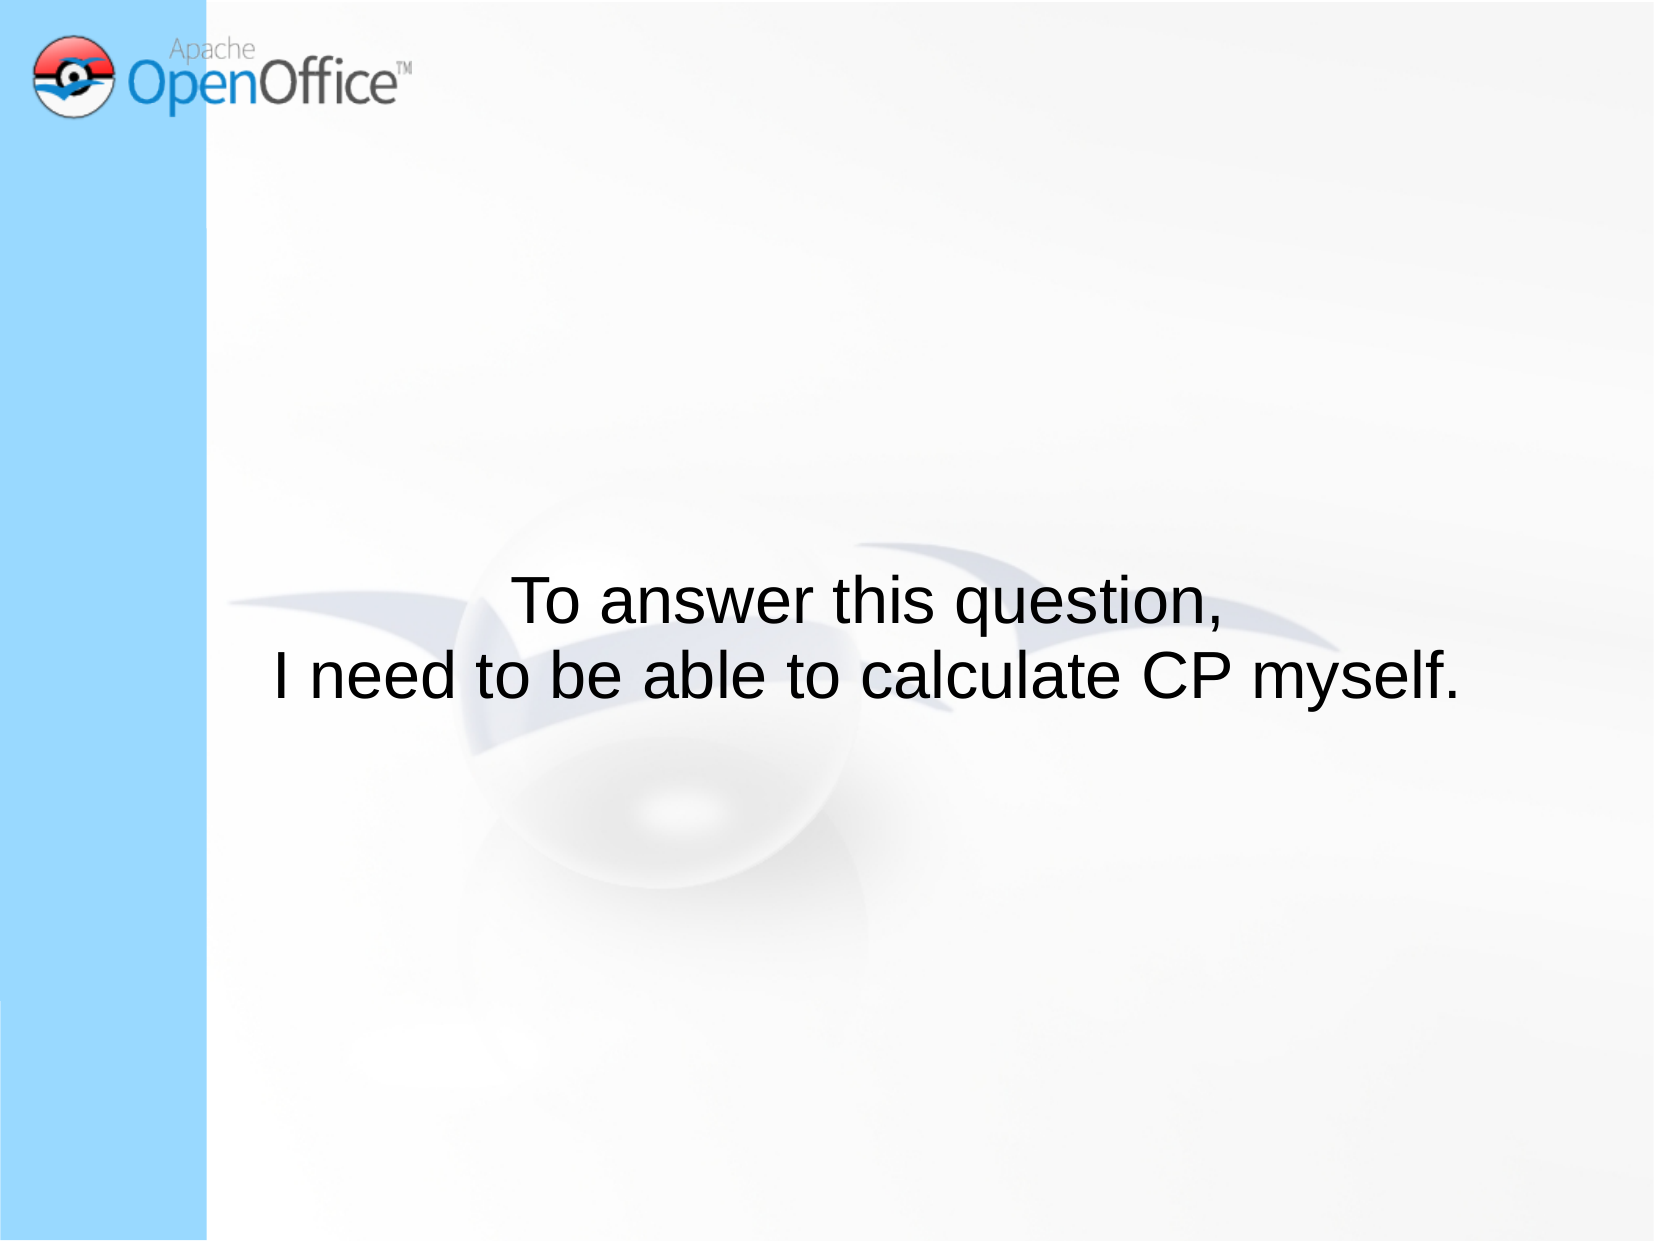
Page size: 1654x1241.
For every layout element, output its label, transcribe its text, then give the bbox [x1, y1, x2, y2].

picture [31, 2, 1654, 1241]
subtitle To answer this question, I need to be able to calculate CP myself. [165, 108, 1571, 1168]
